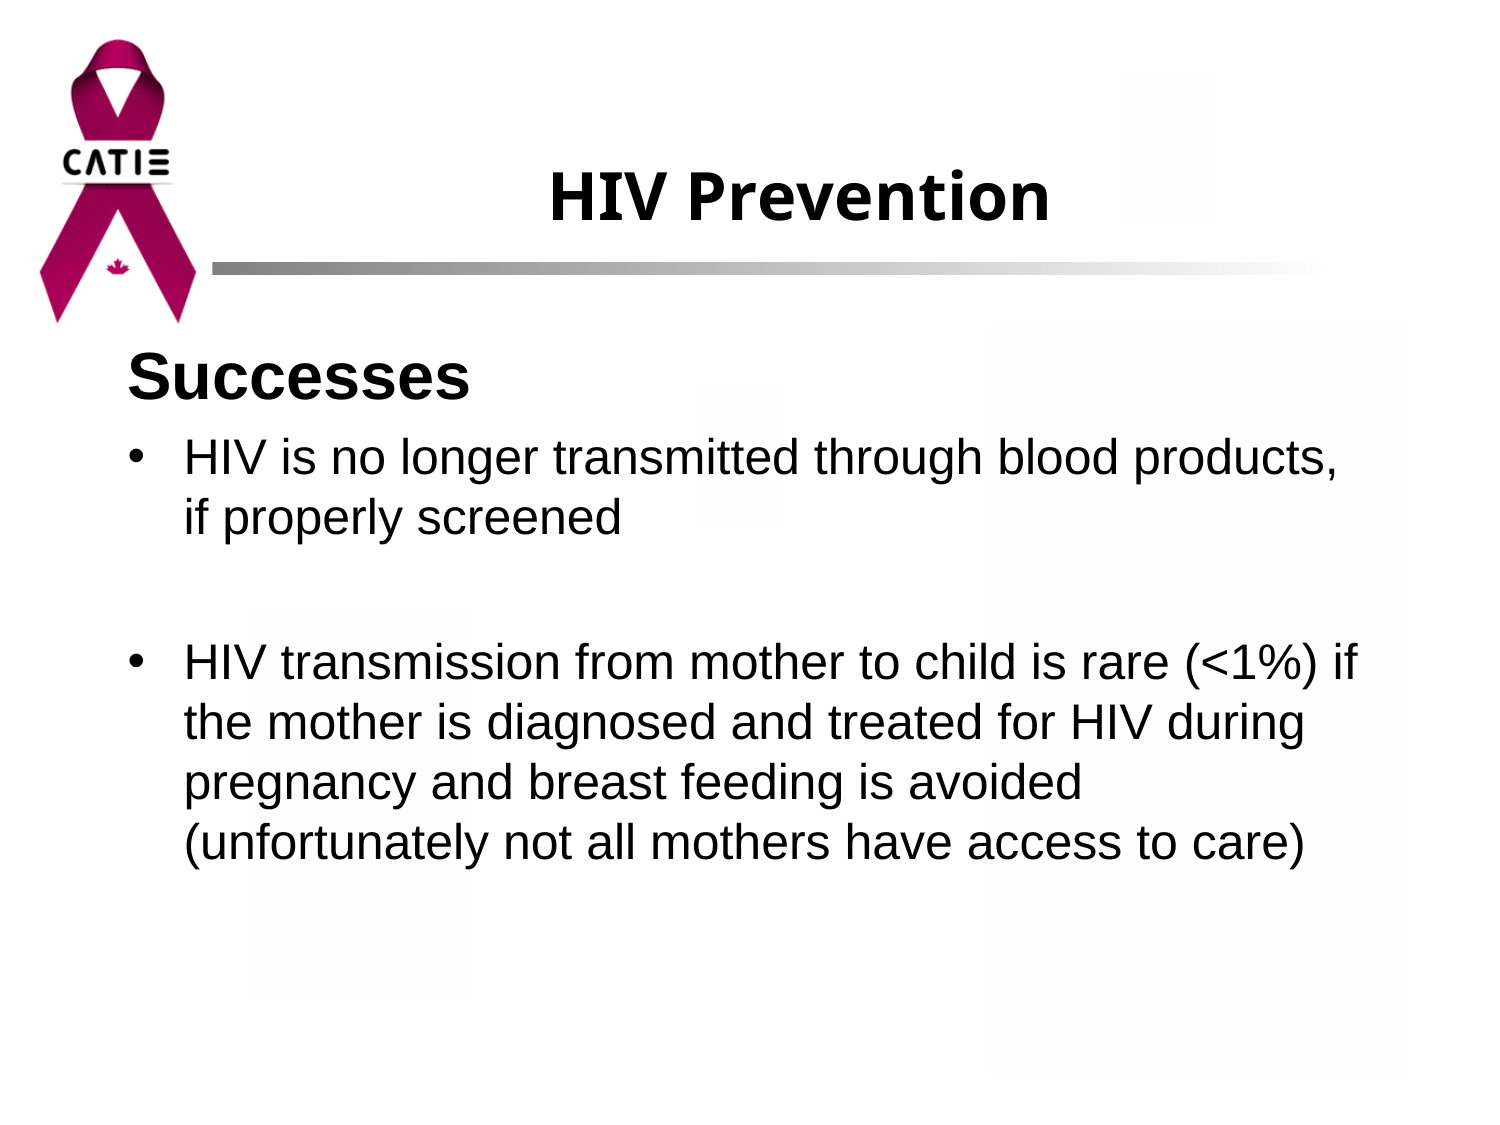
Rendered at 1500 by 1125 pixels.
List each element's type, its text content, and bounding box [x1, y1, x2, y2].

picture [37, 37, 198, 325]
title HIV Prevention [212, 99, 1388, 288]
list Successes HIV is no longer transmitted through blood products, if properly screened HIV transmission from mother to child is rare (<1%) if the mother is diagnosed and treated for HIV during pregnancy and breast feeding is avoided (unfortunately not all mothers have access to care) [112, 324, 1388, 1125]
